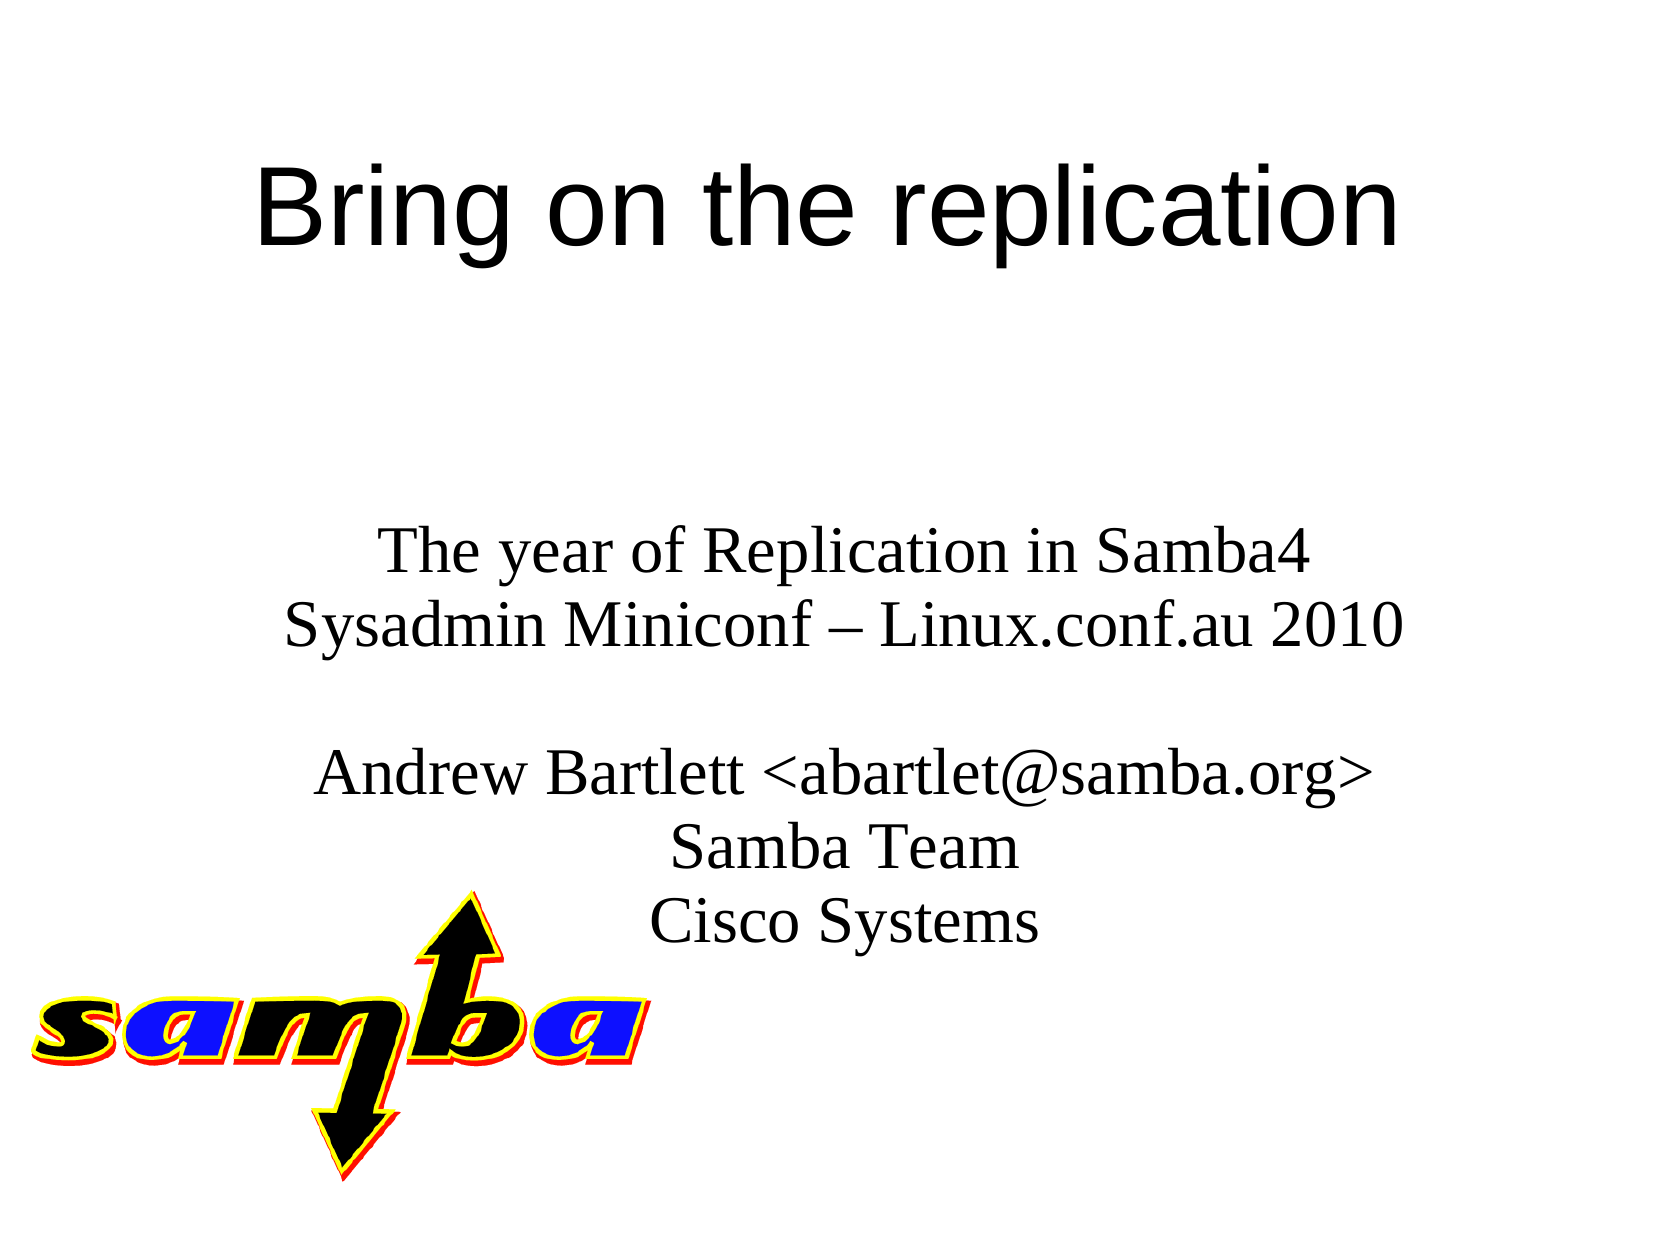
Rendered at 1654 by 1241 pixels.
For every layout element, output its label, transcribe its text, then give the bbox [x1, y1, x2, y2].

title Bring on the replication [121, 102, 1534, 310]
subtitle The year of Replication in Samba4 Sysadmin Miniconf – Linux.conf.au 2010 Andrew Bartlett <abartlet@samba.org> Samba Team Cisco Systems [121, 344, 1534, 1127]
picture [29, 889, 654, 1182]
